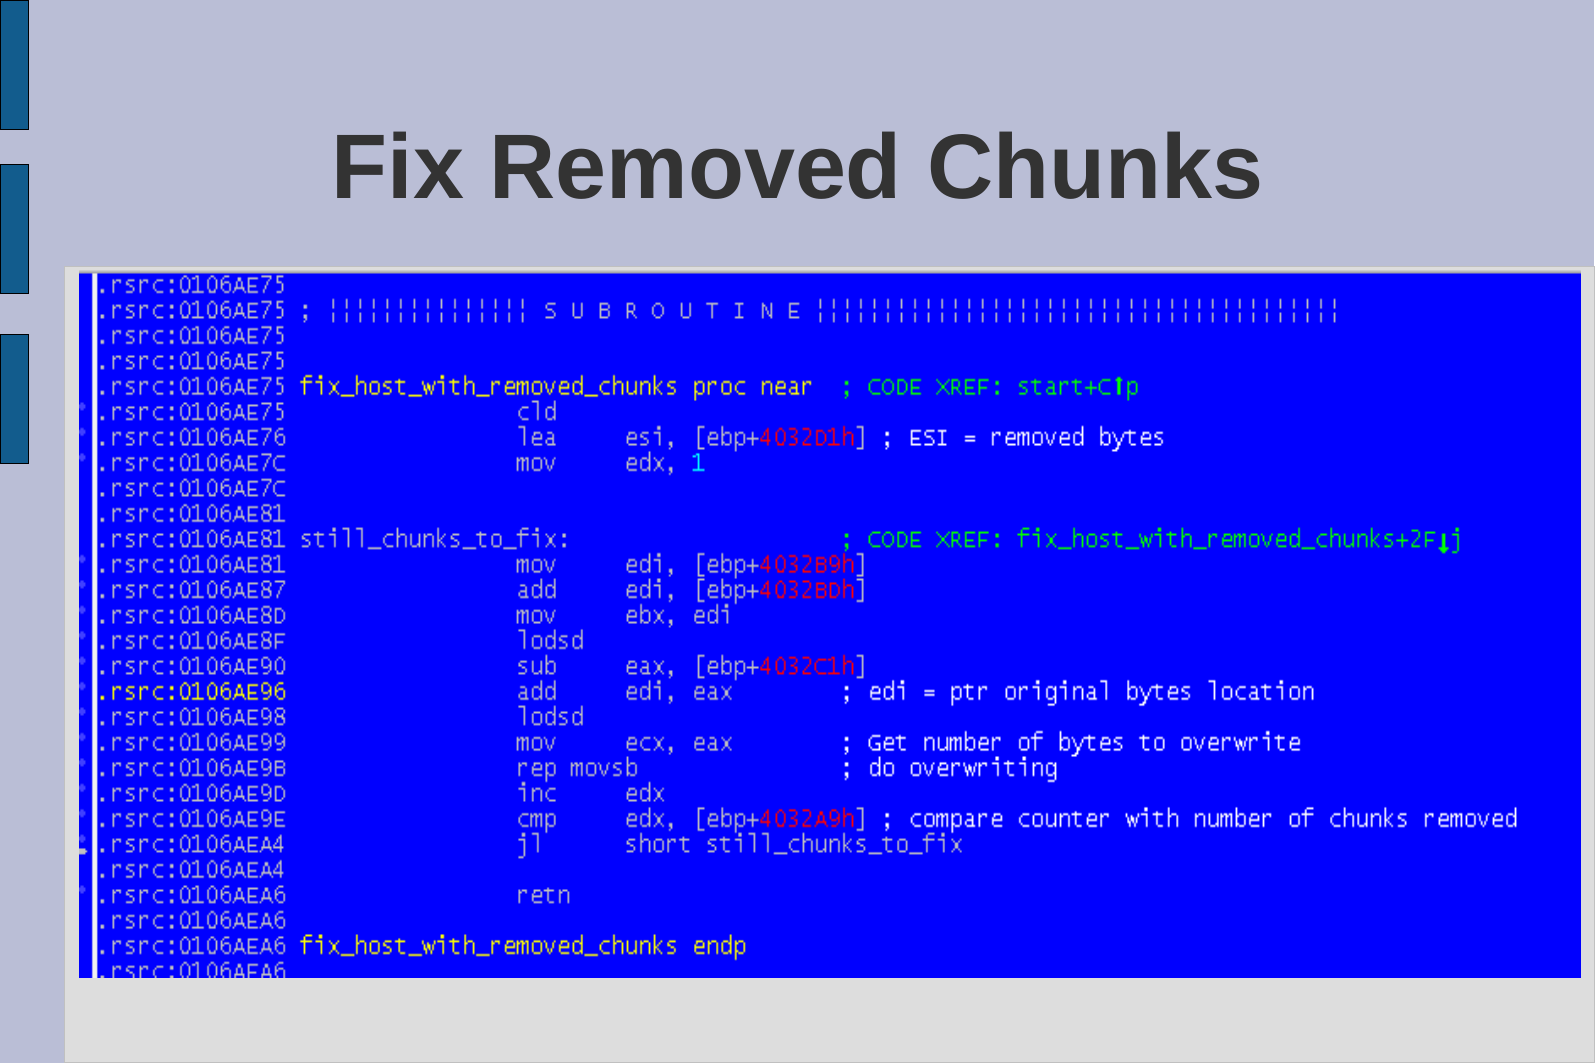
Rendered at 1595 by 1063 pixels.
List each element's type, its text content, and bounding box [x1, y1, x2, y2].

title Fix Removed Chunks [117, 78, 1479, 256]
picture [79, 270, 1581, 978]
